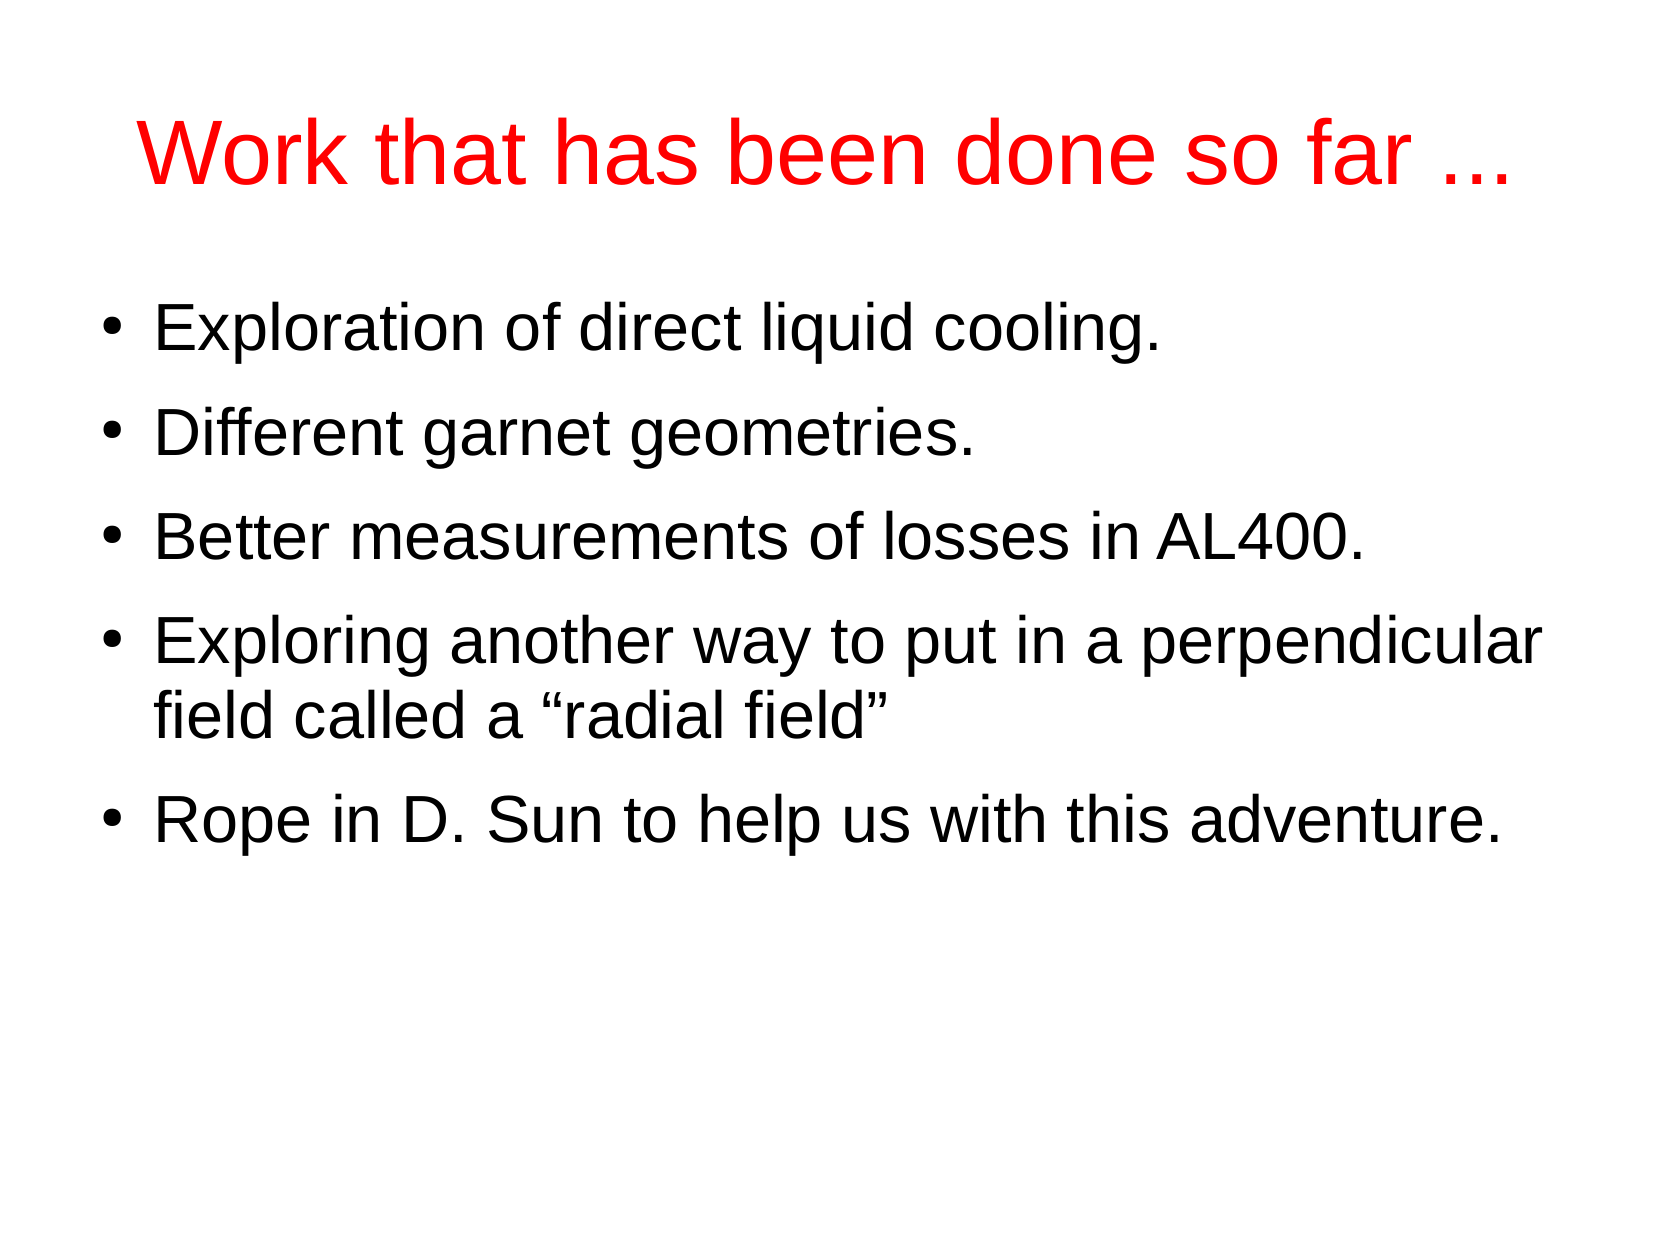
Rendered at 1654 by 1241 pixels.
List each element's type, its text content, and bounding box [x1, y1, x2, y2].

list Exploration of direct liquid cooling. Different garnet geometries. Better measurements of losses in AL400. Exploring another way to put in a perpendicular field called a “radial field” Rope in D. Sun to help us with this adventure. [82, 290, 1571, 1010]
title Work that has been done so far ... [82, 49, 1571, 257]
